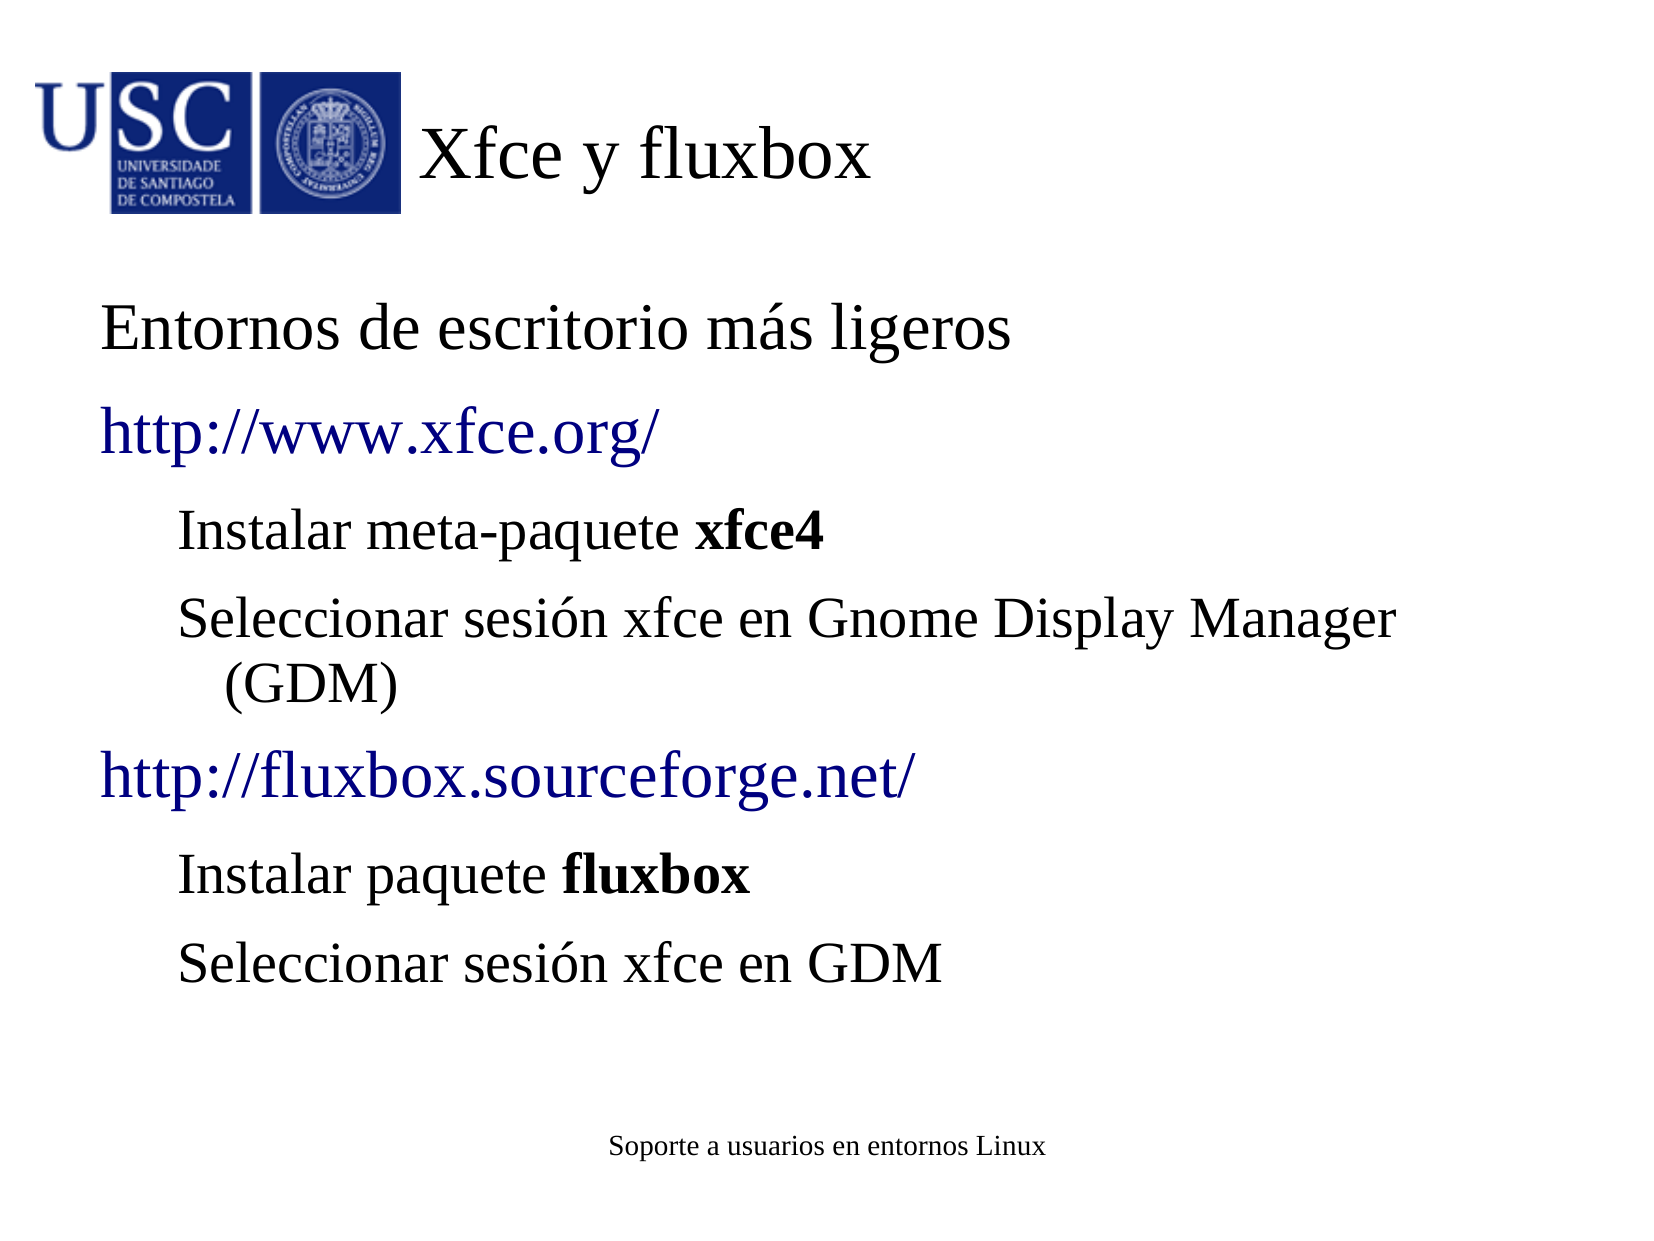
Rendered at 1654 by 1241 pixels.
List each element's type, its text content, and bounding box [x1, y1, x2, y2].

title Xfce y fluxbox [418, 49, 1571, 257]
list Entornos de escritorio más ligeros http://www.xfce.org/ Instalar meta-paquete xfce4 Seleccionar sesión xfce en Gnome Display Manager (GDM) http://fluxbox.sourceforge.net/ Instalar paquete fluxbox Seleccionar sesión xfce en GDM [82, 290, 1571, 1109]
picture [35, 72, 401, 214]
